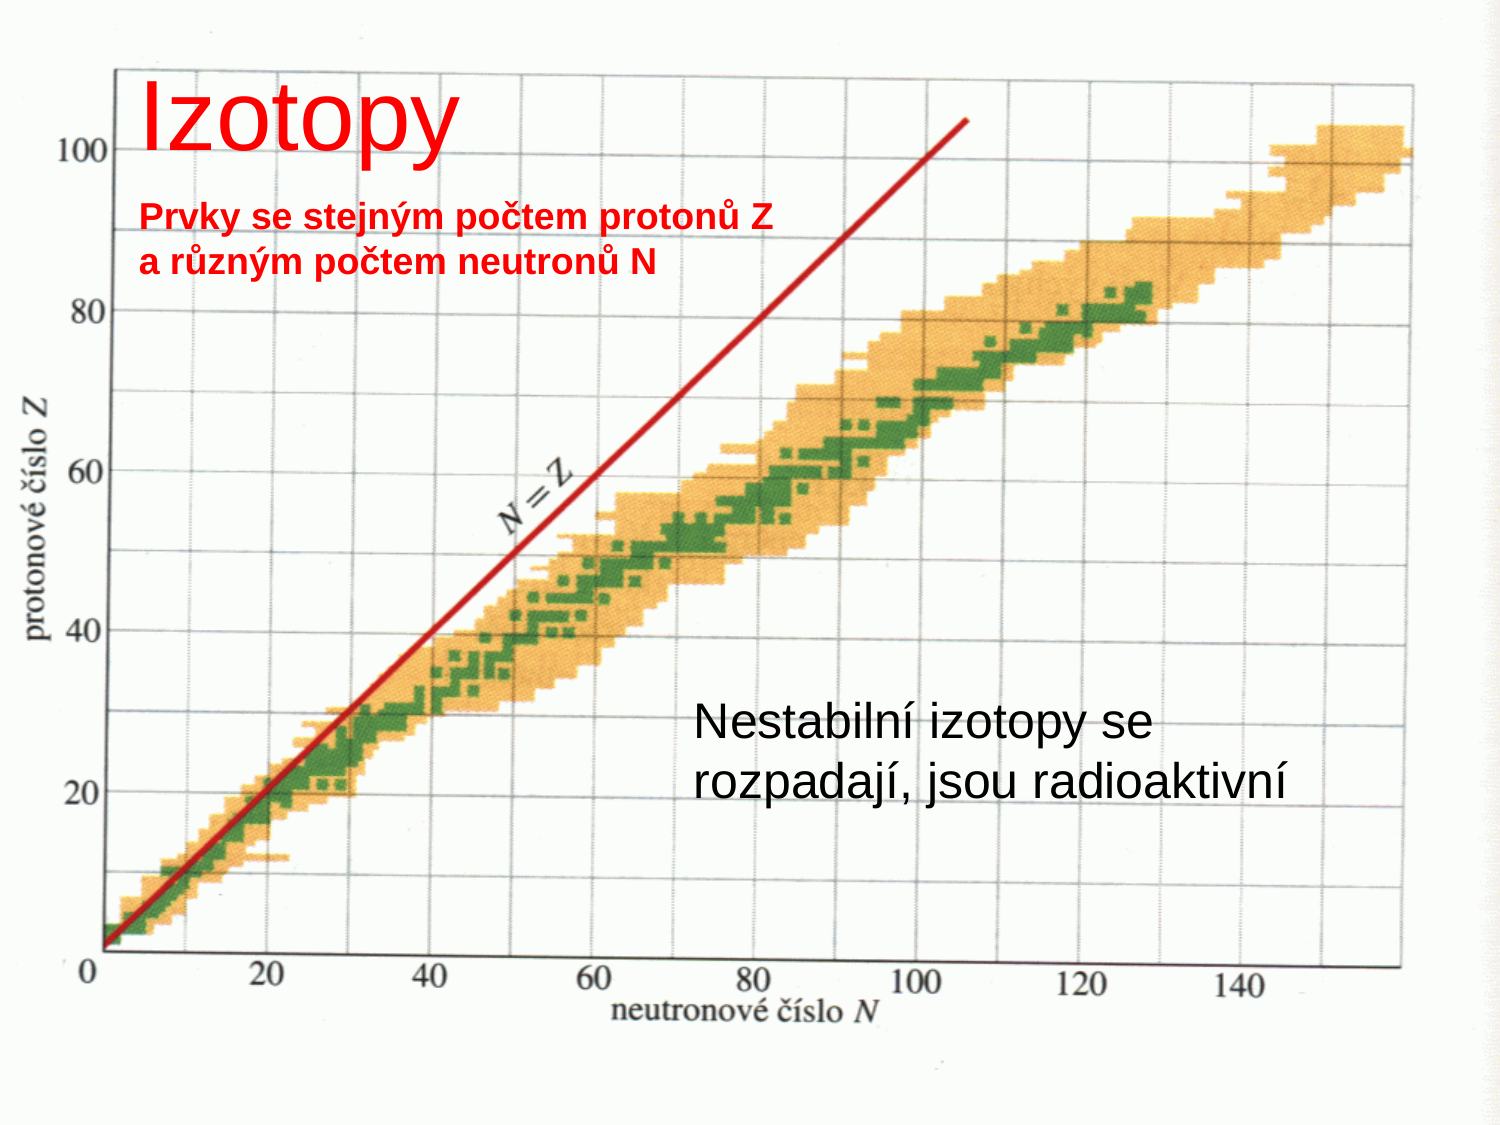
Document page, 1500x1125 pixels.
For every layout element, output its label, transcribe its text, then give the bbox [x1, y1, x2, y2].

text_box Izotopy [123, 42, 550, 179]
text_box Nestabilní izotopy se rozpadají, jsou radioaktivní [679, 680, 1388, 817]
text_box Prvky se stejným počtem protonů Z a různým počtem neutronů N [123, 184, 798, 291]
picture [0, 0, 1500, 1125]
